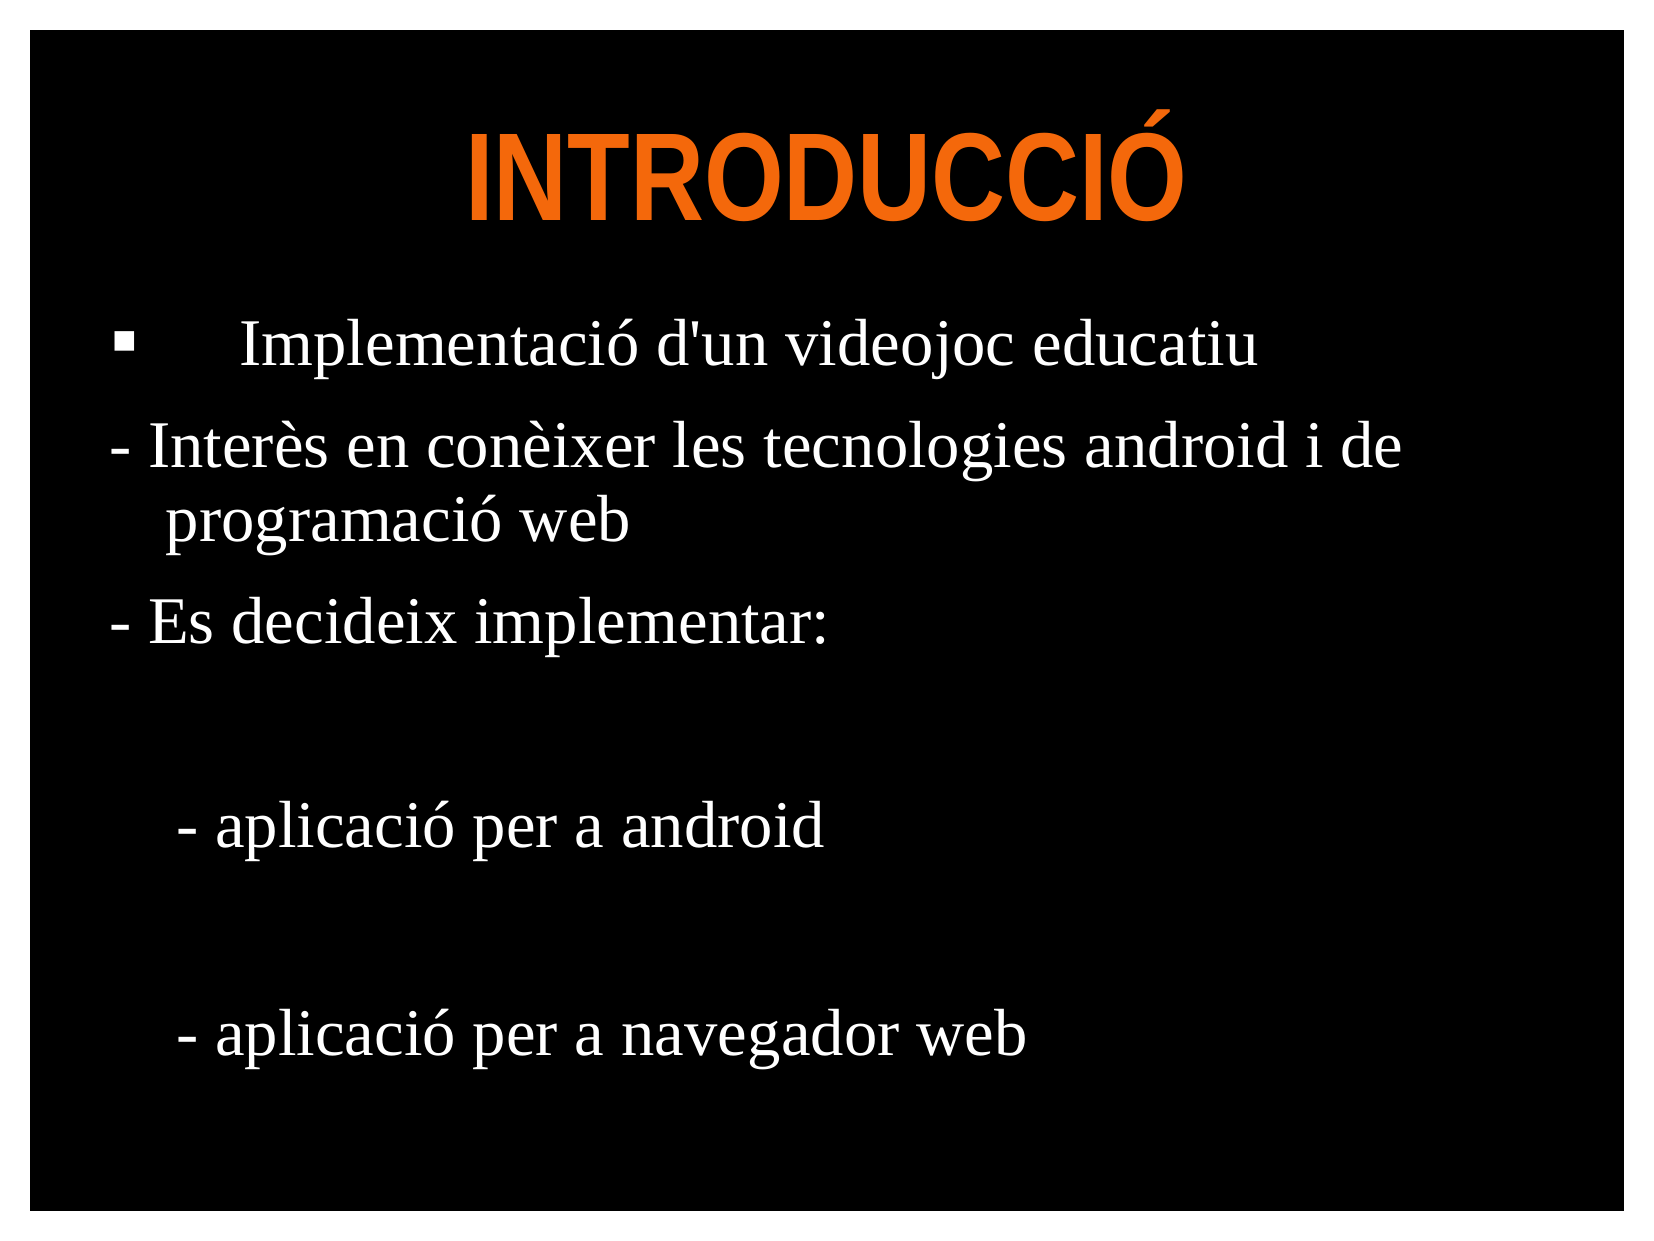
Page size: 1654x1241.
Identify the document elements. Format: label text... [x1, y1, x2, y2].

title INTRODUCCIÓ [109, 76, 1545, 274]
list  Implementació d'un videojoc educatiu - Interès en conèixer les tecnologies android i de programació web - Es decideix implementar: - aplicació per a android - aplicació per a navegador web [109, 305, 1545, 1086]
